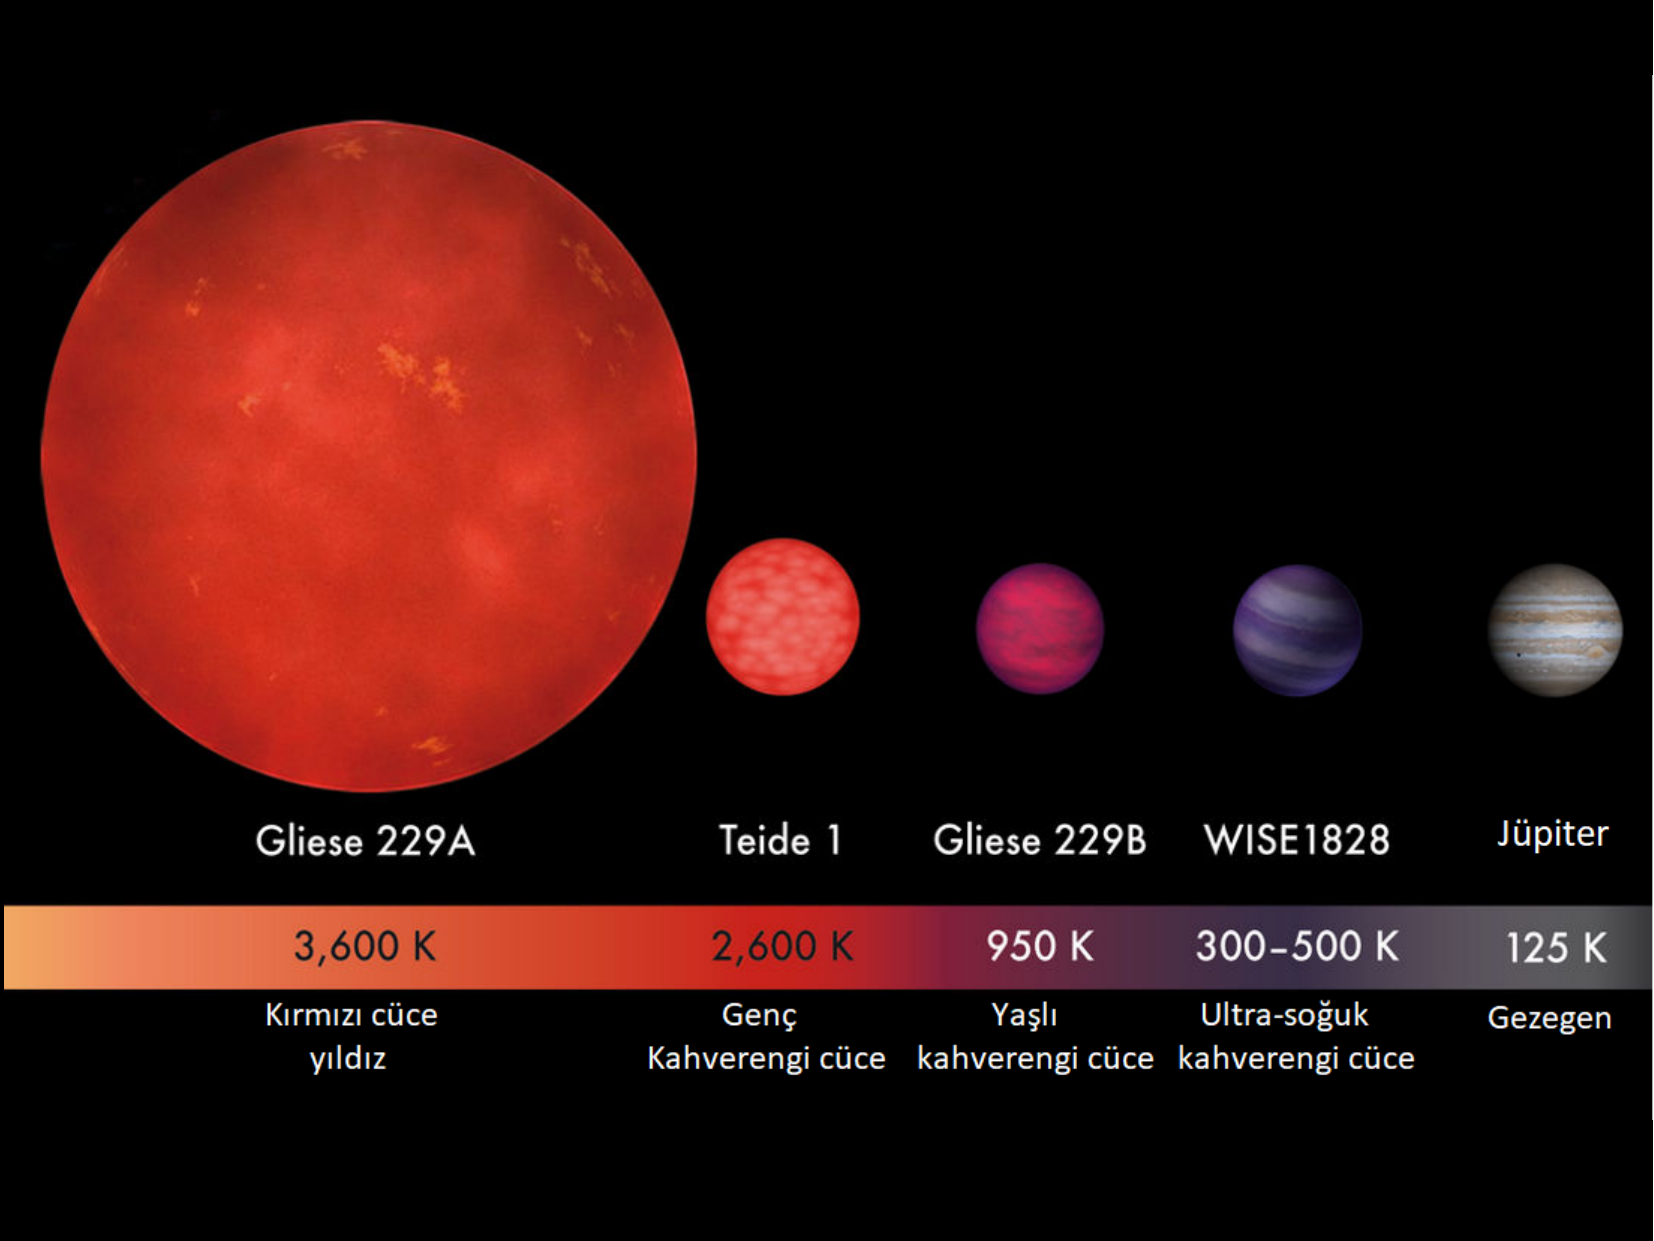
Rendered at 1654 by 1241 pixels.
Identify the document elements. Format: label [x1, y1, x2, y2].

picture [4, 75, 1653, 1120]
